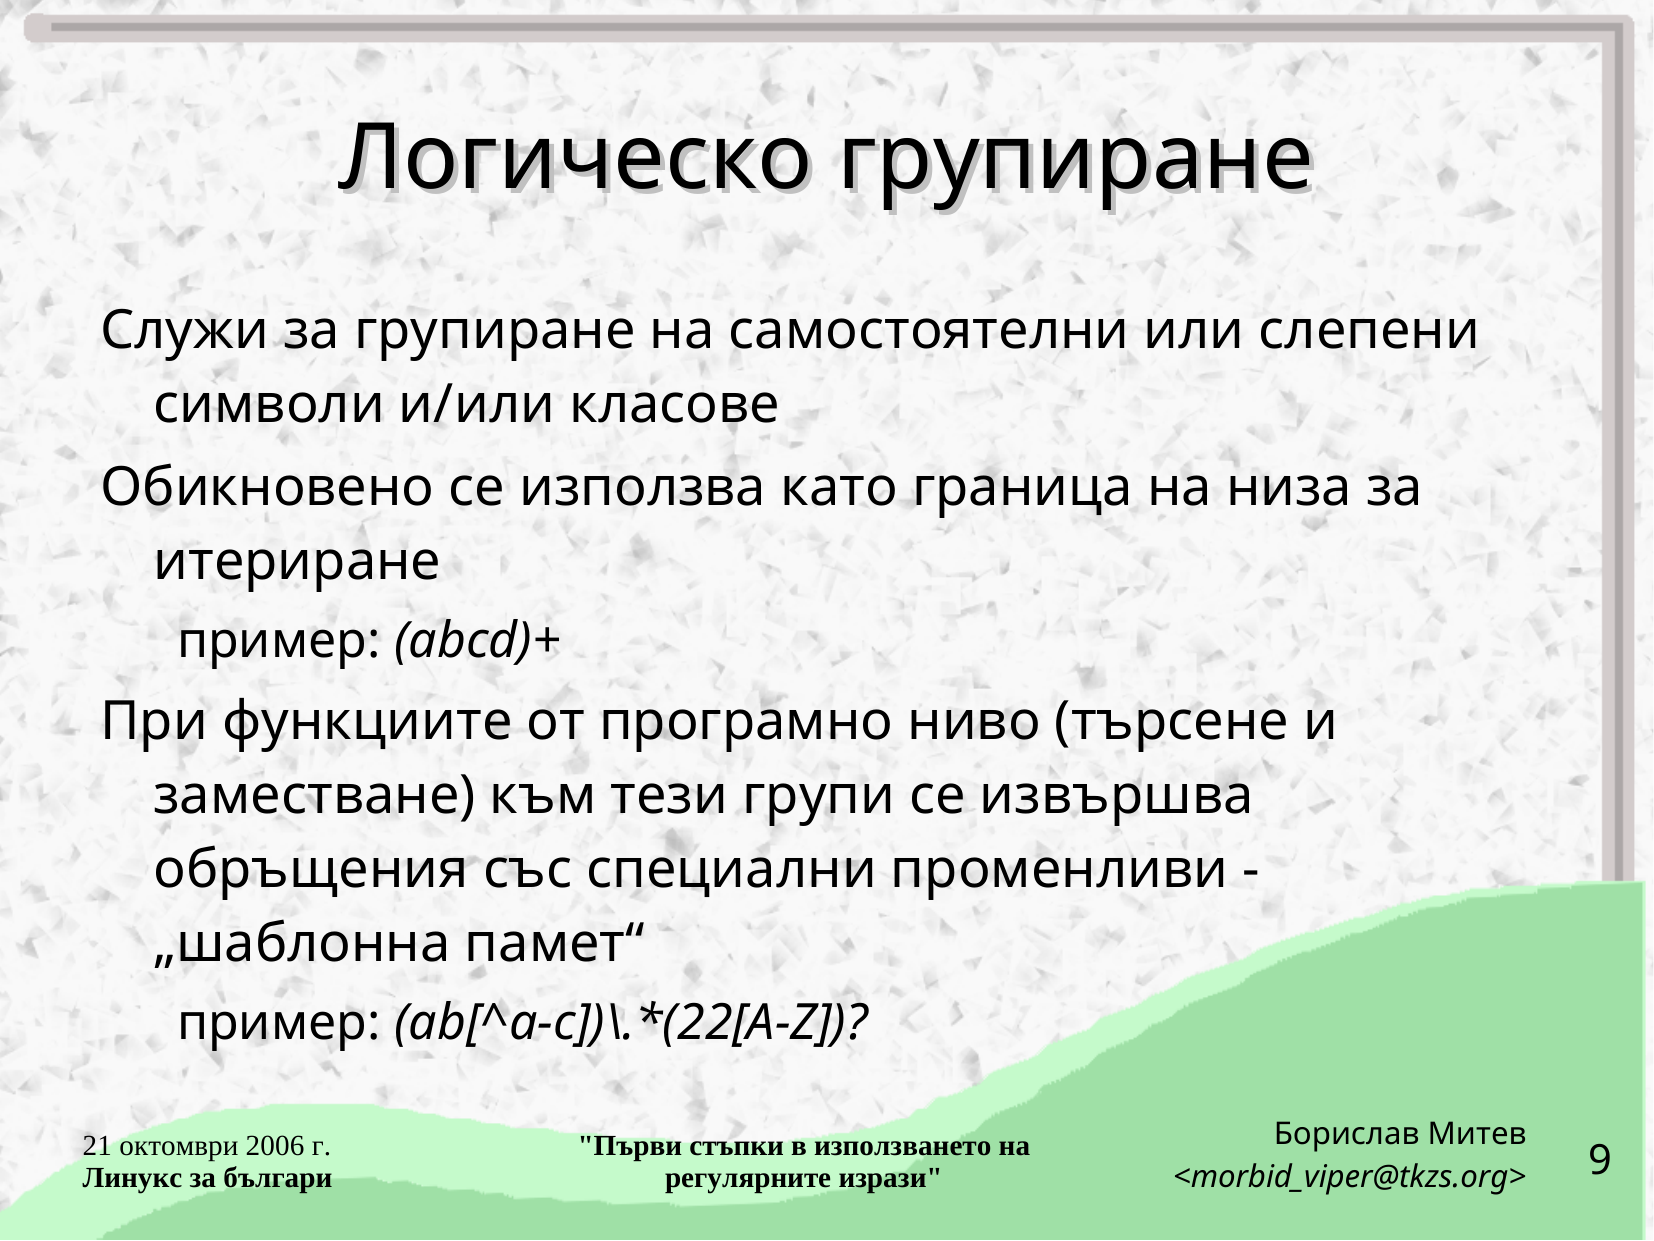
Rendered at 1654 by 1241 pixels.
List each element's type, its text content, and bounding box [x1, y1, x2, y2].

title Логическо групиране [82, 49, 1571, 257]
list Служи за групиране на самостоятелни или слепени символи и/или класове Обикновено се използва като граница на низа за итериране пример: (abcd)+ При функциите от програмно ниво (търсене и заместване) към тези групи се извършва обръщения със специални променливи - „шаблонна памет“ пример: (ab[^a-c])\.*(22[A-Z])? [82, 290, 1571, 1109]
picture [0, 0, 1654, 1240]
